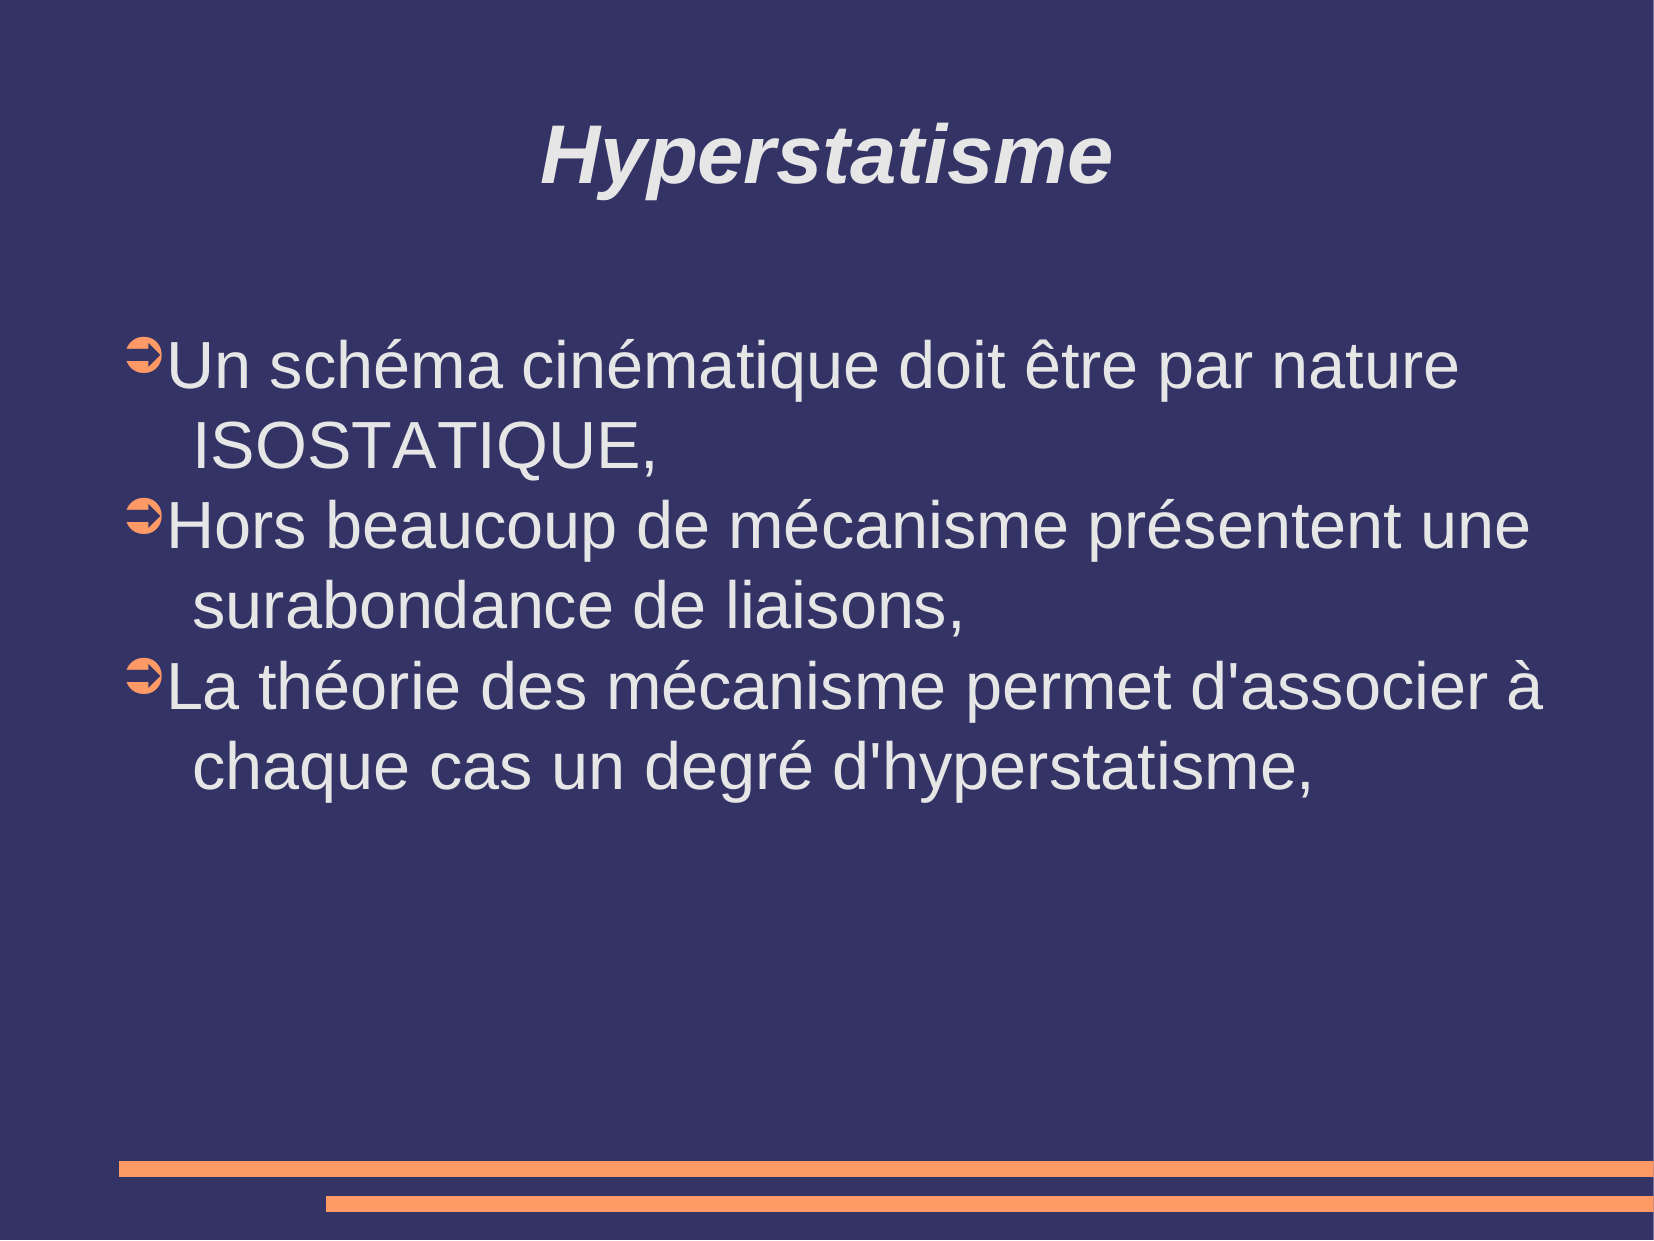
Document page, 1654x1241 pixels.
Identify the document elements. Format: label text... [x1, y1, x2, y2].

title Hyperstatisme [121, 46, 1534, 254]
list Un schéma cinématique doit être par nature ISOSTATIQUE, Hors beaucoup de mécanisme présentent une surabondance de liaisons, La théorie des mécanisme permet d'associer à chaque cas un degré d'hyperstatisme, [121, 322, 1561, 1132]
